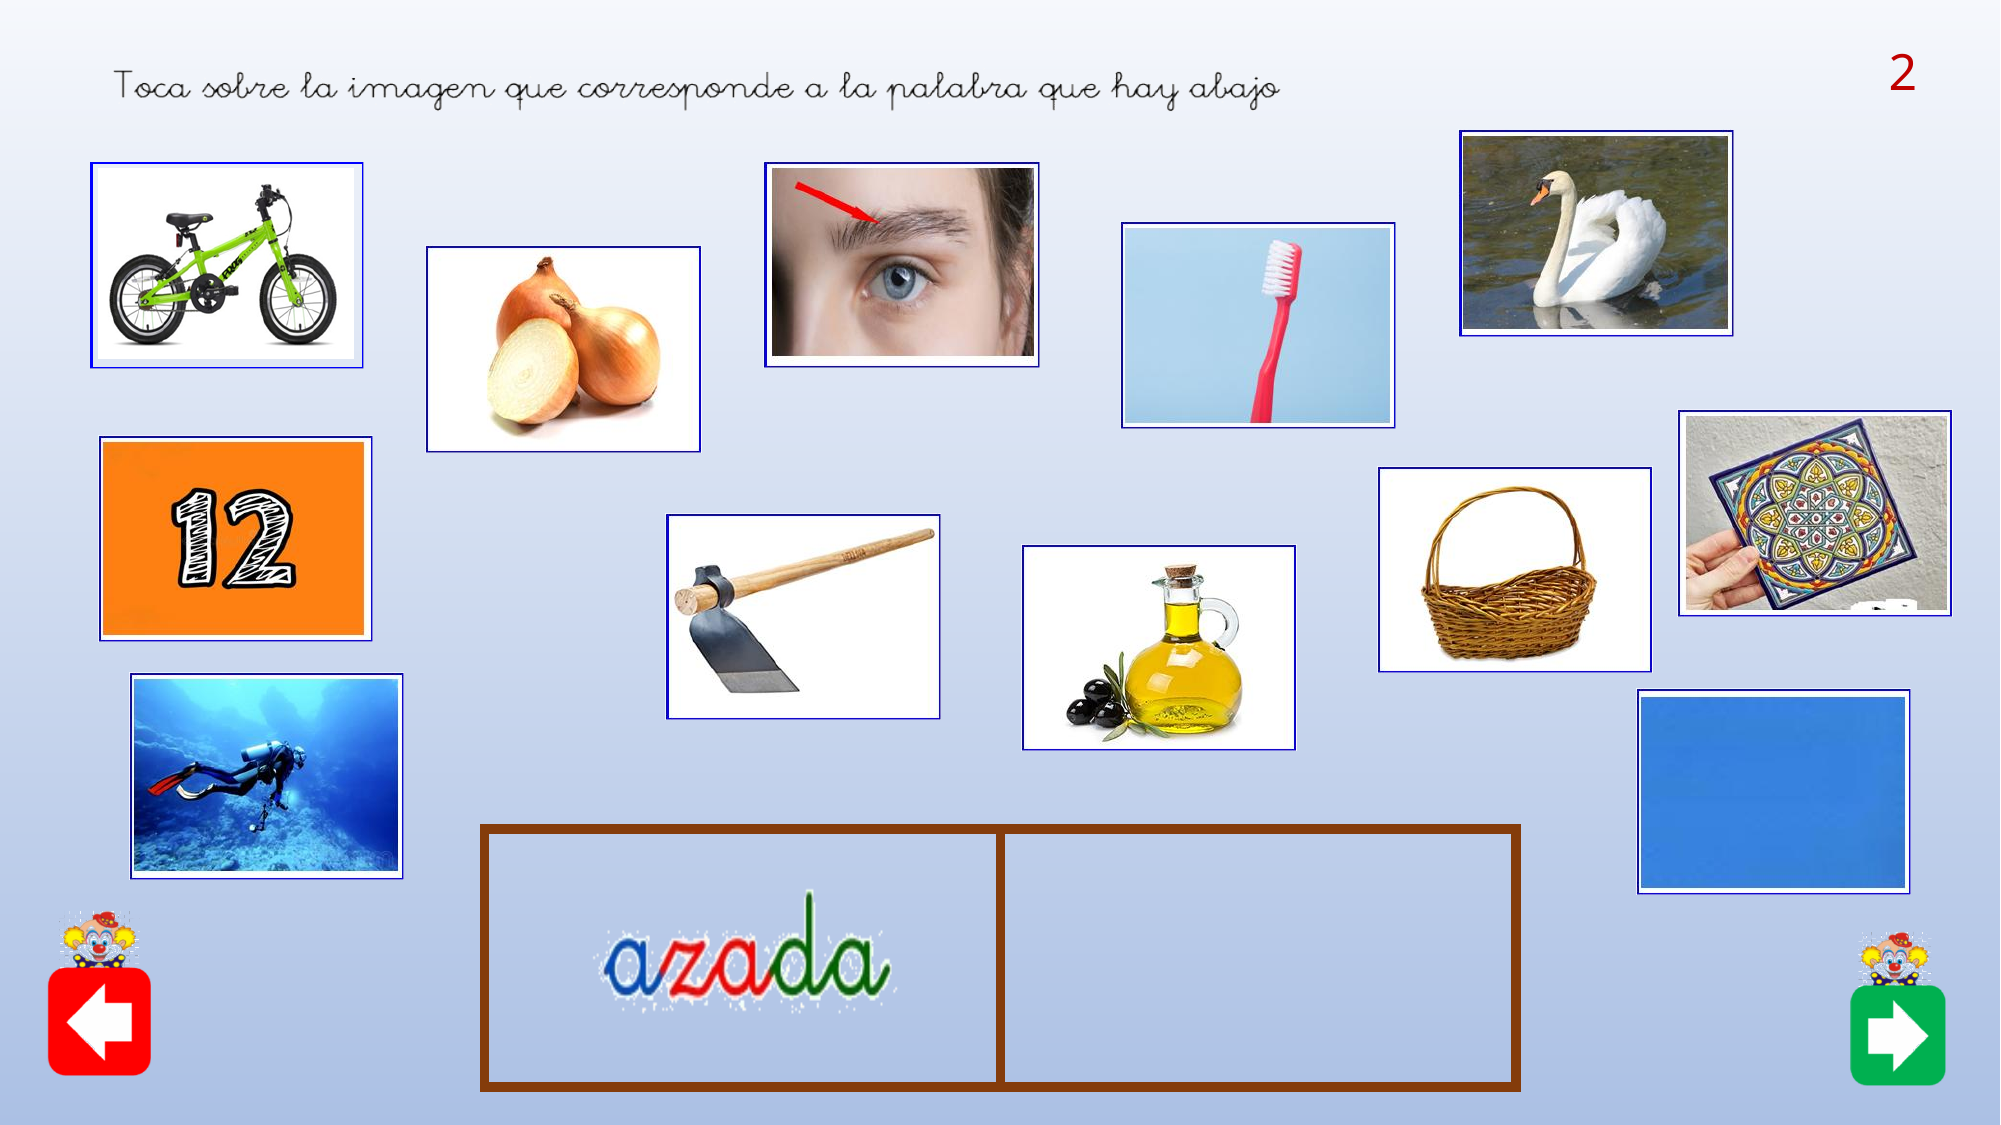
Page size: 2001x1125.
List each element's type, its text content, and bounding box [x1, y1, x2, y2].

picture [47, 910, 151, 1076]
picture [1677, 409, 1953, 617]
picture [1458, 129, 1734, 337]
picture [89, 161, 364, 369]
picture [425, 245, 702, 453]
picture [665, 513, 941, 720]
picture [98, 435, 373, 642]
picture [763, 161, 1040, 368]
text_box 2 [1859, 32, 1946, 108]
picture [1850, 931, 1946, 1086]
picture [1120, 221, 1396, 429]
picture [1636, 688, 1911, 895]
picture [1021, 544, 1297, 751]
picture [519, 849, 972, 1068]
picture [106, 57, 1494, 115]
picture [1377, 466, 1653, 673]
picture [129, 672, 404, 880]
